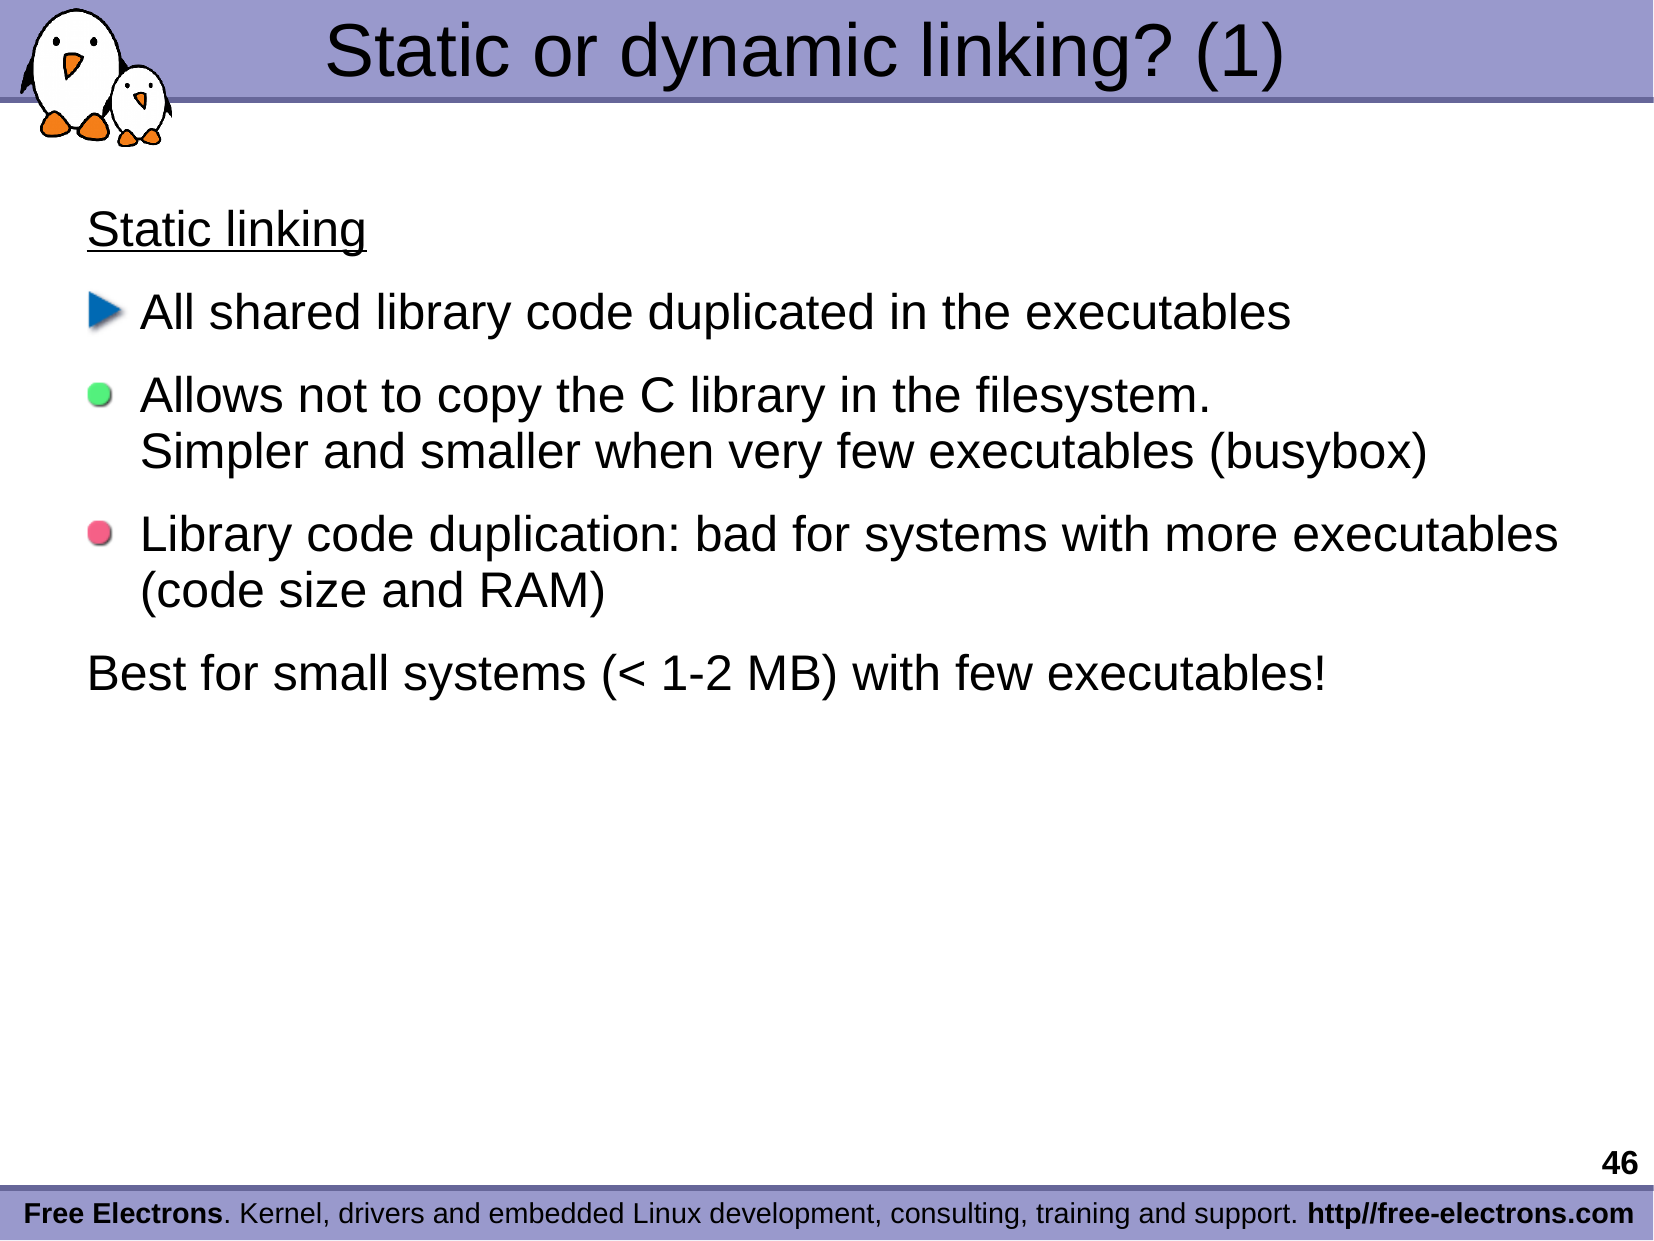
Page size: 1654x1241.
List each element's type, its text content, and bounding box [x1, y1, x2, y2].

title Static or dynamic linking? (1) [60, 0, 1551, 100]
list Static linking All shared library code duplicated in the executables Allows not to copy the C library in the filesystem. Simpler and smaller when very few executables (busybox) Library code duplication: bad for systems with more executables (code size and RAM) Best for small systems (< 1-2 MB) with few executables! [68, 201, 1592, 1118]
picture [20, 8, 172, 147]
